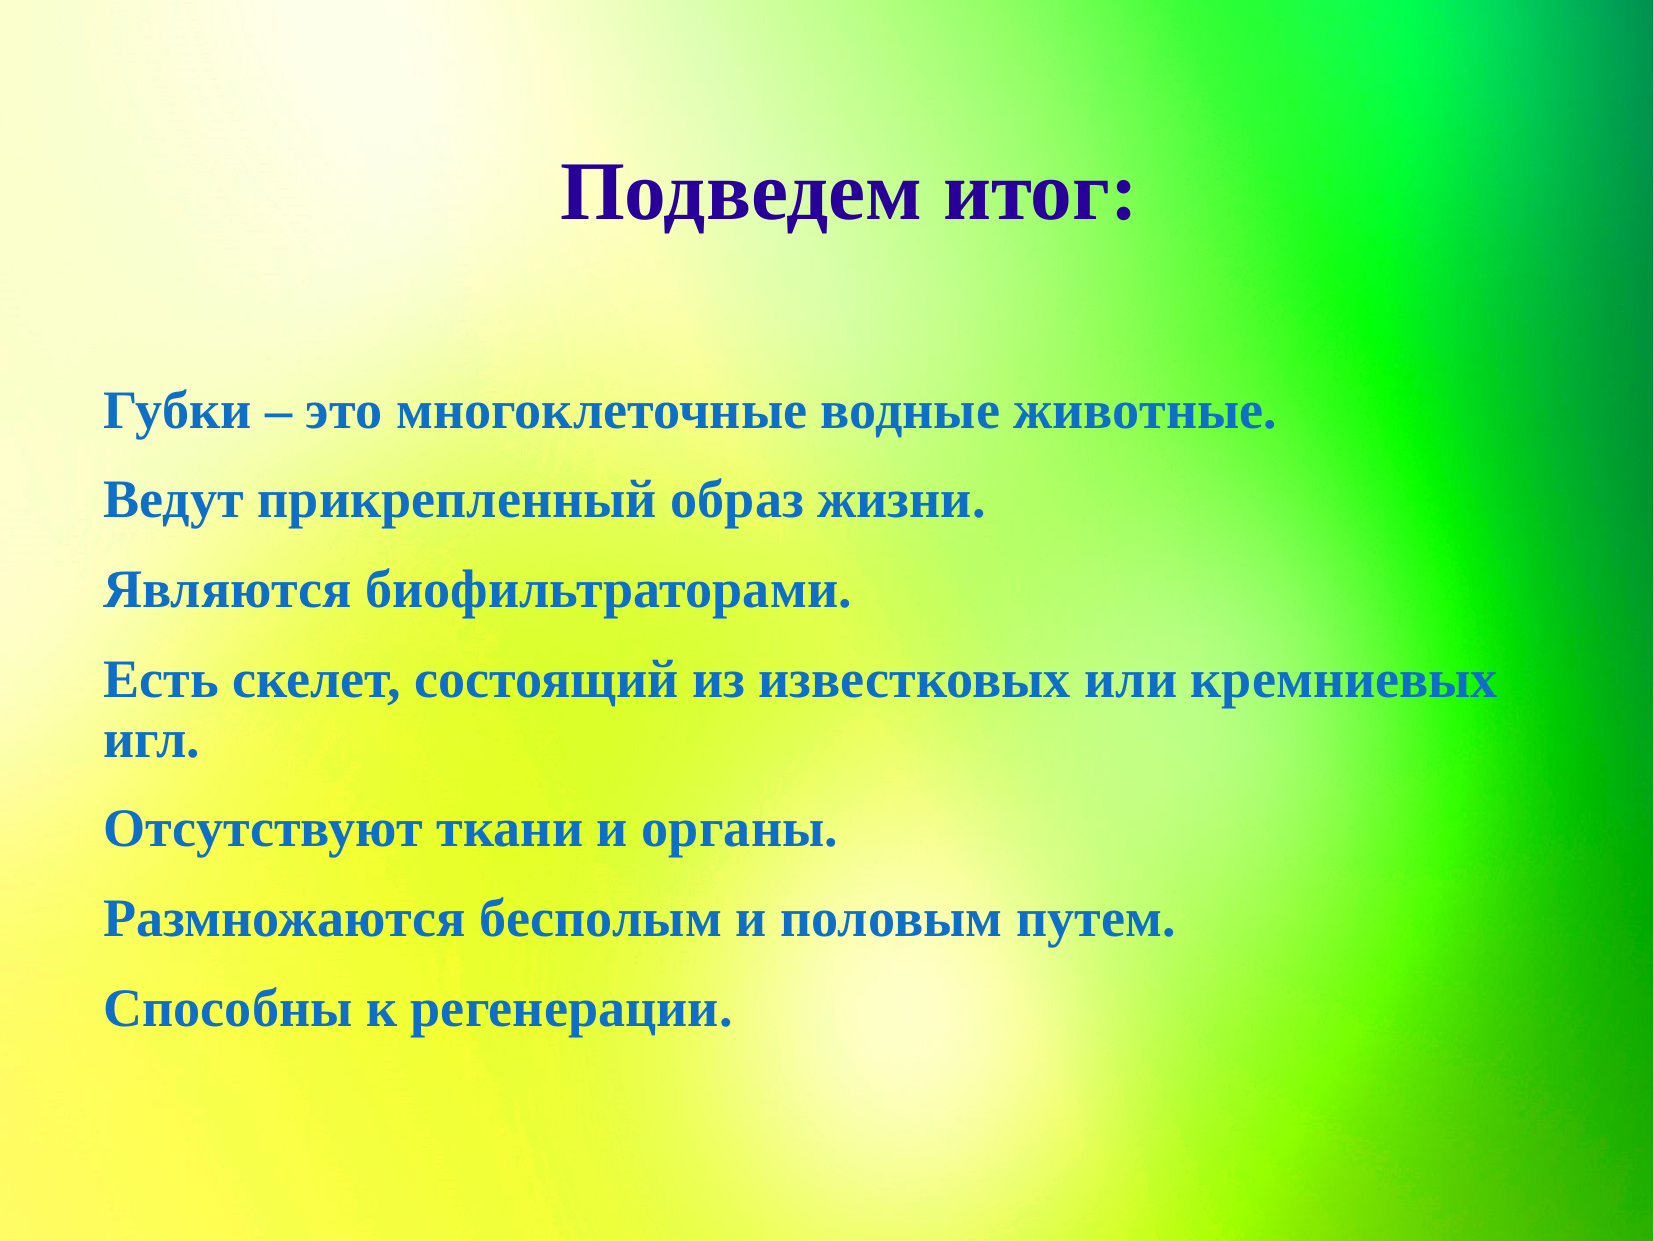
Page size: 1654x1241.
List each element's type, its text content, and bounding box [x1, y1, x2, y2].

text_box Подведем итог: Губки – это многоклеточные водные животные. Ведут прикрепленный образ жизни. Являются биофильтраторами. Есть скелет, состоящий из известковых или кремниевых игл. Отсутствуют ткани и органы. Размножаются бесполым и половым путем. Способны к регенерации. [88, 138, 1610, 1071]
picture [0, 0, 1654, 1241]
